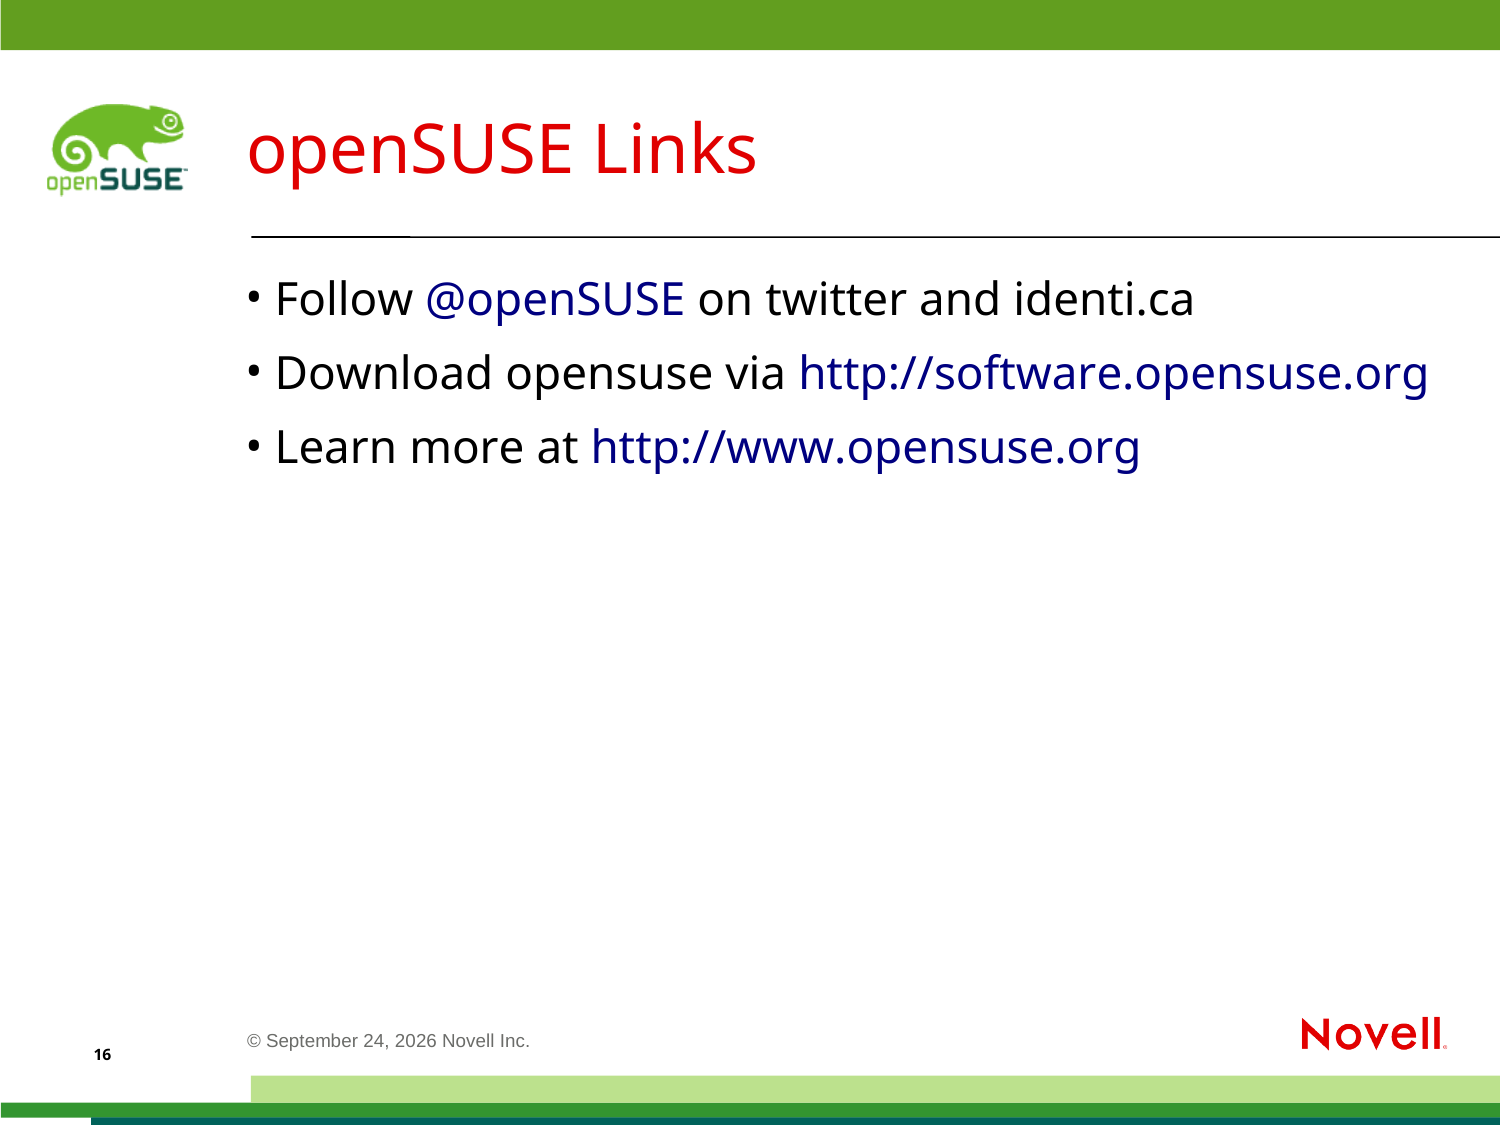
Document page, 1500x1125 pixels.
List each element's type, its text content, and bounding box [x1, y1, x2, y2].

picture [47, 104, 188, 197]
picture [1295, 1011, 1453, 1056]
list Follow @openSUSE on twitter and identi.ca Download opensuse via http://software.opensuse.org Learn more at http://www.opensuse.org [245, 267, 1458, 1010]
title openSUSE Links [246, 68, 1409, 231]
